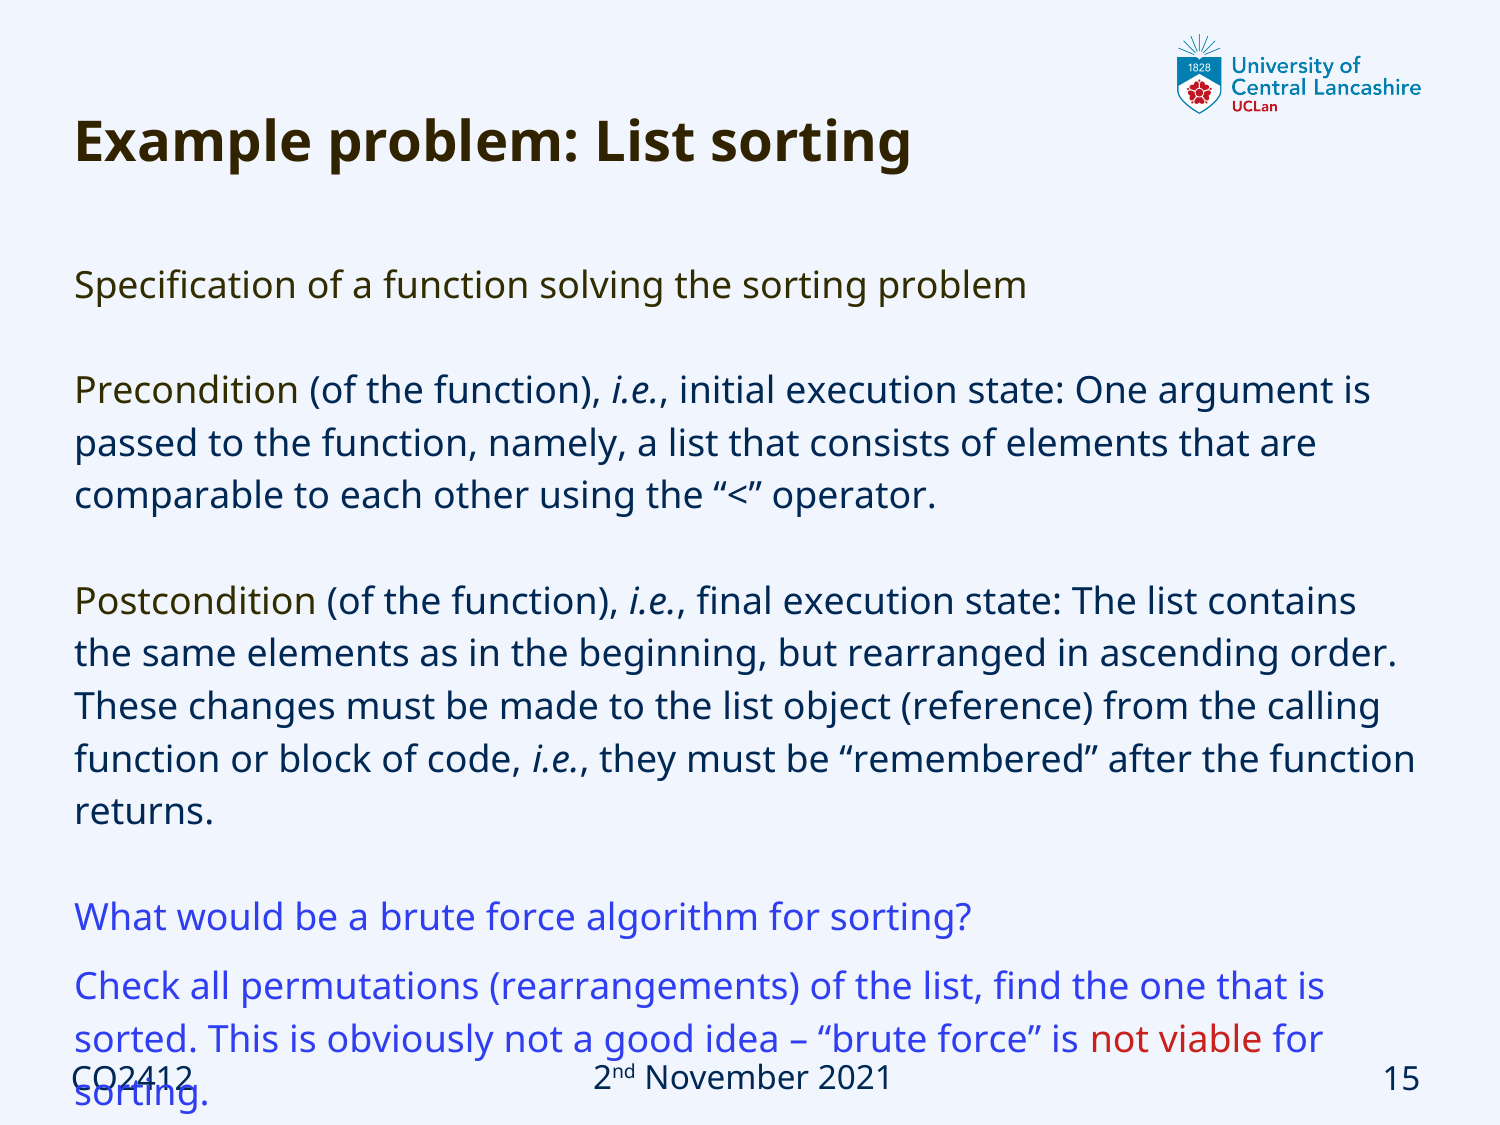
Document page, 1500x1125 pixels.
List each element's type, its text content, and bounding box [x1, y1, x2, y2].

picture [1177, 34, 1421, 93]
title Example problem: List sorting [58, 93, 1475, 186]
text_box Specification of a function solving the sorting problem Precondition (of the function), i.e., initial execution state: One argument is passed to the function, namely, a list that consists of elements that are comparable to each other using the “<” operator. Postcondition (of the function), i.e., final execution state: The list contains the same elements as in the beginning, but rearranged in ascending order. These changes must be made to the list object (reference) from the calling function or block of code, i.e., they must be “remembered” after the function returns. What would be a brute force algorithm for sorting? Check all permutations (rearrangements) of the list, find the one that is sorted. This is obviously not a good idea – “brute force” is not viable for sorting. [59, 246, 1435, 1016]
